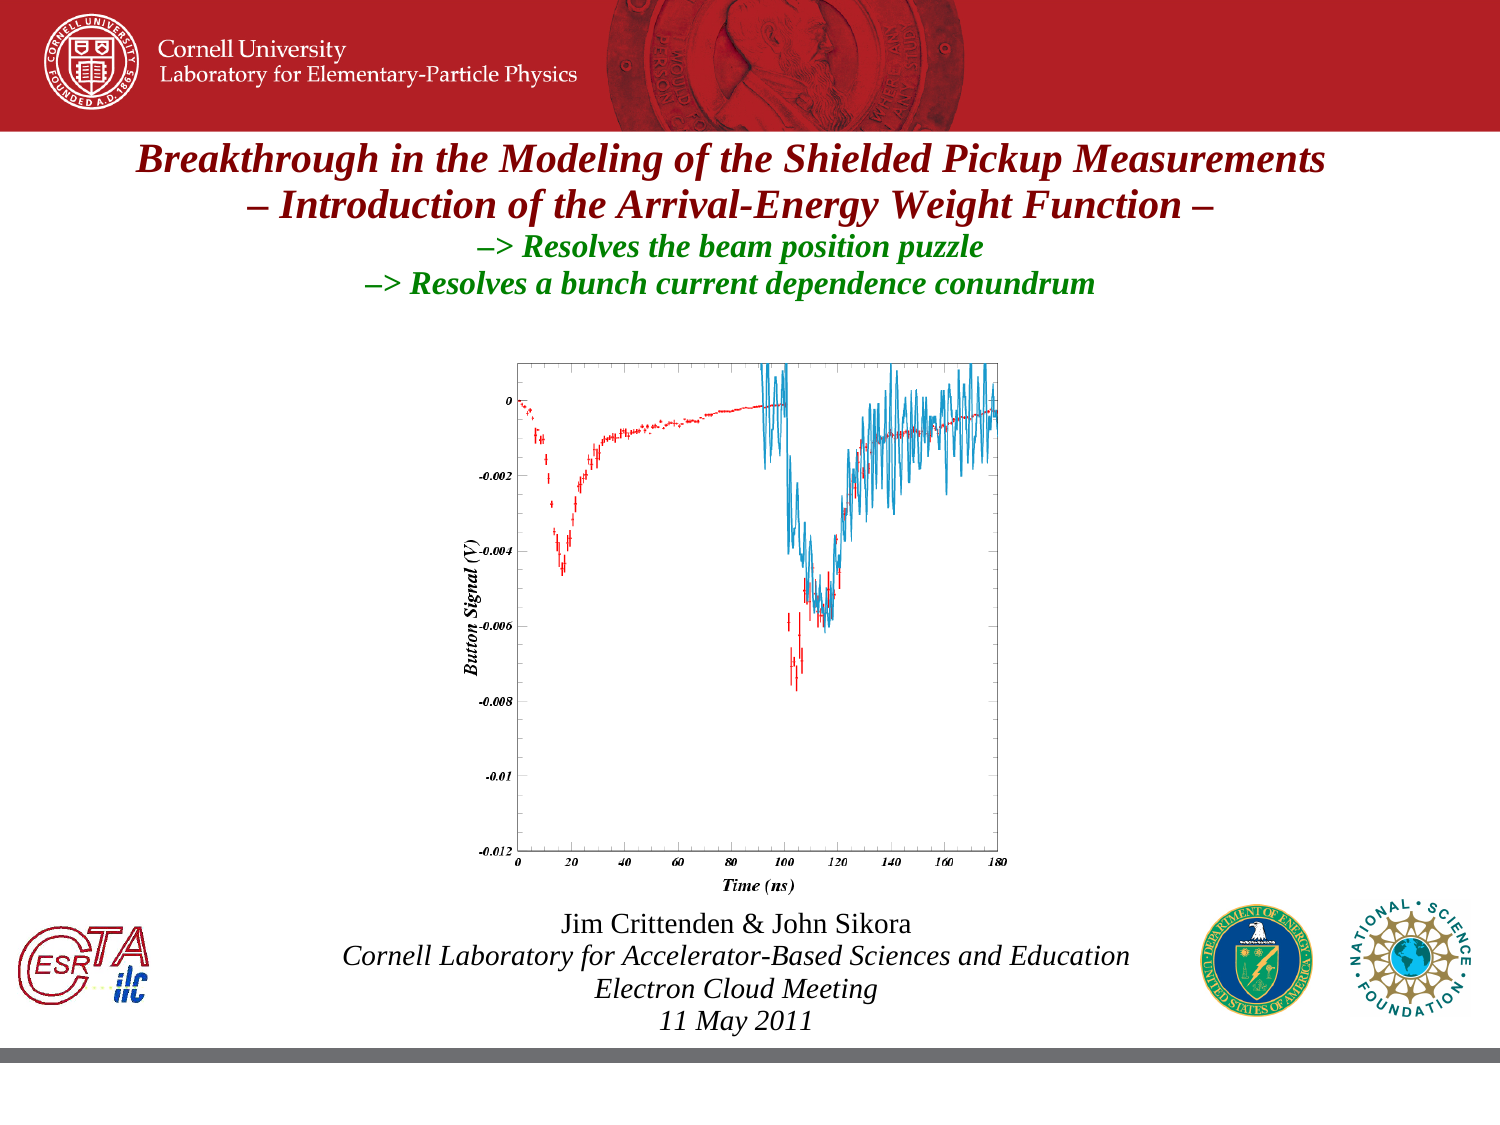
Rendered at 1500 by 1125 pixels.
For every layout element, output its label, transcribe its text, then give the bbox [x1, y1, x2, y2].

picture [0, 0, 1500, 132]
picture [1200, 904, 1313, 1017]
text_box Breakthrough in the Modeling of the Shielded Pickup Measurements – Introduction of the Arrival-Energy Weight Function – –> Resolves the beam position puzzle –> Resolves a bunch current dependence conundrum [75, 135, 1388, 302]
picture [8, 899, 151, 1036]
subtitle Jim Crittenden & John Sikora Cornell Laboratory for Accelerator-Based Sciences and Education Electron Cloud Meeting 11 May 2011 [286, 900, 1187, 1046]
picture [457, 359, 1013, 901]
picture [1350, 899, 1471, 1017]
